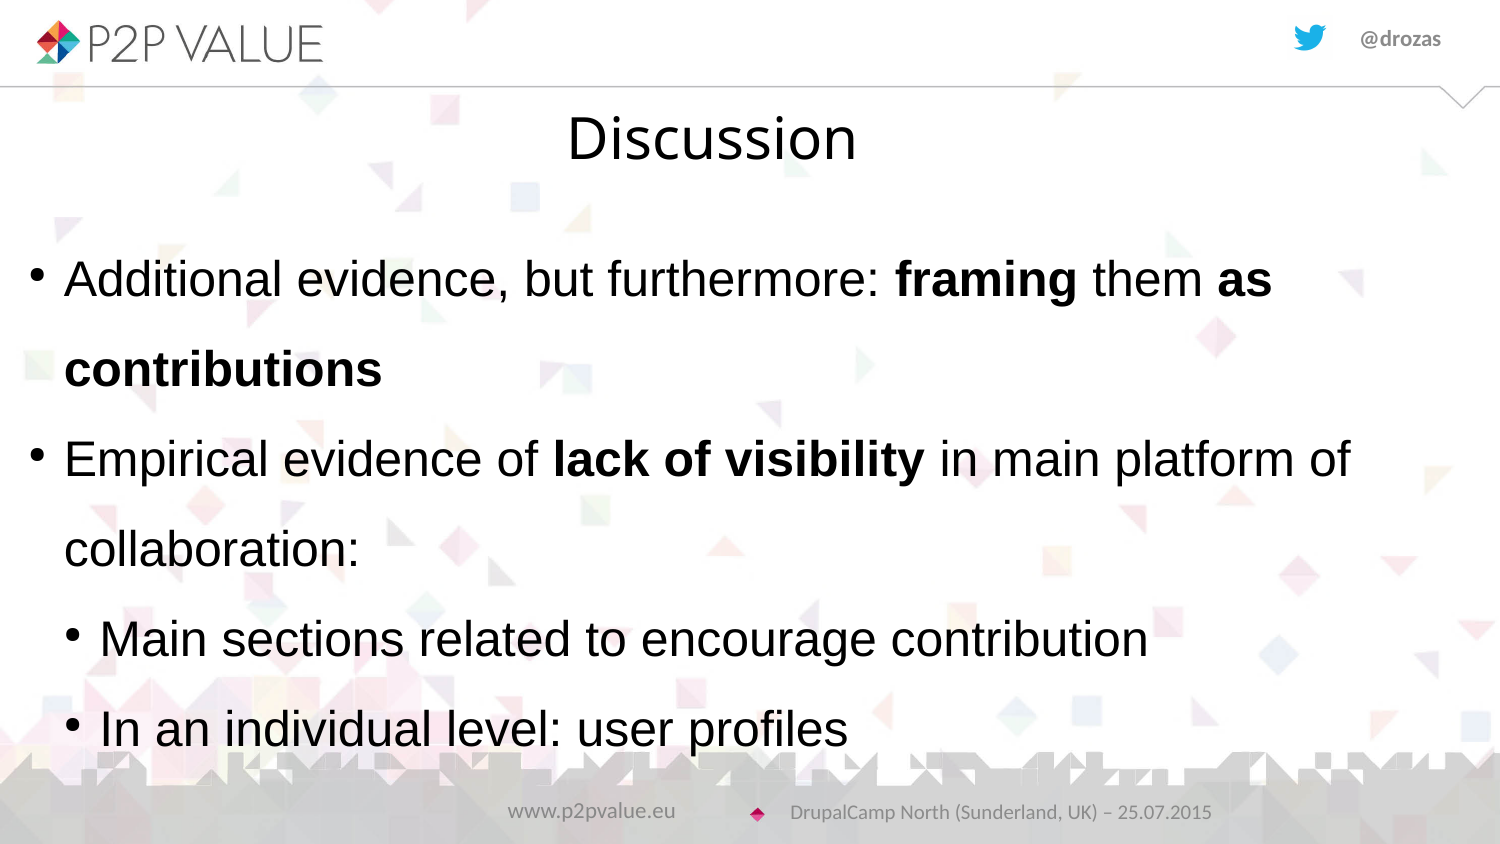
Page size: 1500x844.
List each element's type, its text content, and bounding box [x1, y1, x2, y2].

text_box @drozas [1333, 15, 1455, 60]
picture [0, 0, 1500, 844]
title Discussion [60, 92, 1366, 181]
text_box DrupalCamp North (Sunderland, UK) – 25.07.2015 [777, 788, 1470, 834]
text_box www.p2pvalue.eu [501, 789, 720, 829]
subtitle Additional evidence, but furthermore: framing them as contributions Empirical evidence of lack of visibility in main platform of collaboration: Main sections related to encourage contribution In an individual level: user profiles [15, 210, 1496, 766]
